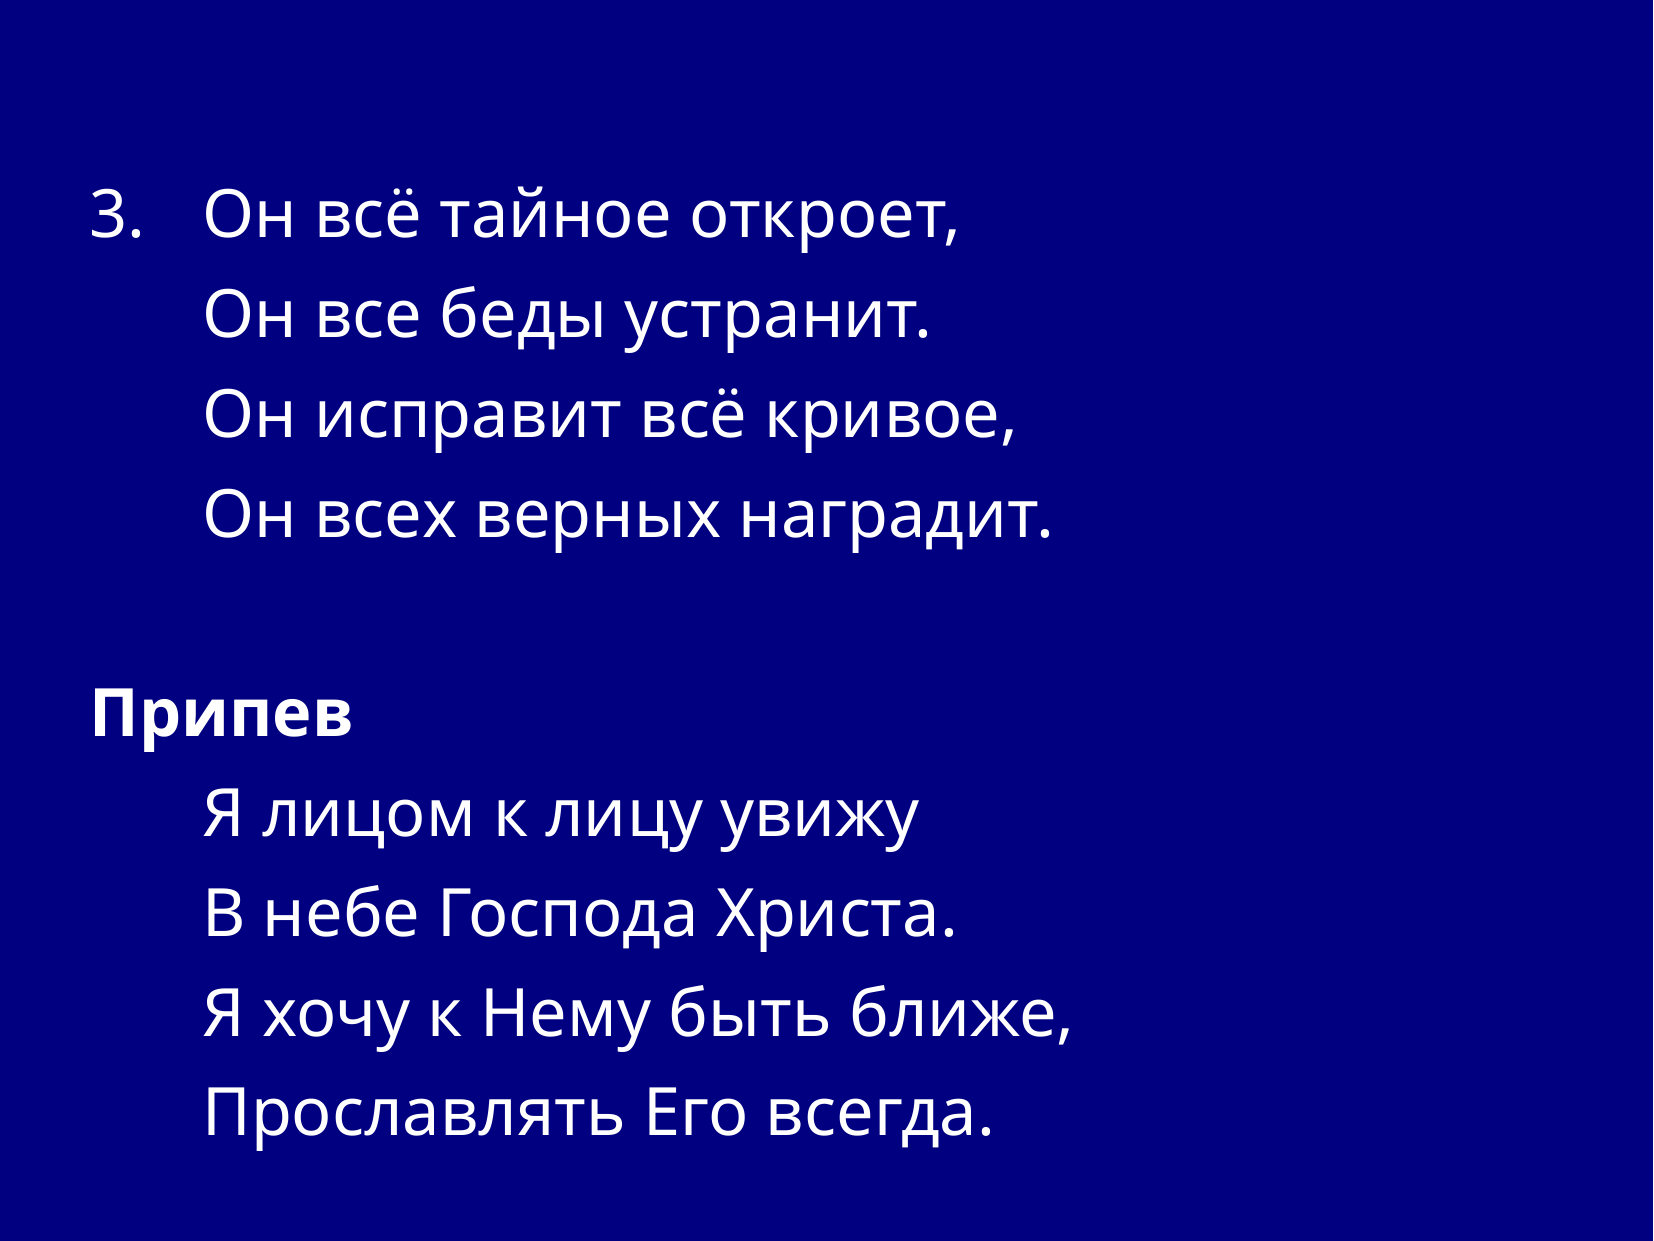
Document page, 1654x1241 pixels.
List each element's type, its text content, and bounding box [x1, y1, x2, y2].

text_box 3. Он всё тайное откроет, Он все беды устранит. Он исправит всё кривое, Он всех верных наградит. Припев Я лицом к лицу увижу В небе Господа Христа. Я хочу к Нему быть ближе, Прославлять Его всегда. [75, 150, 1576, 1163]
